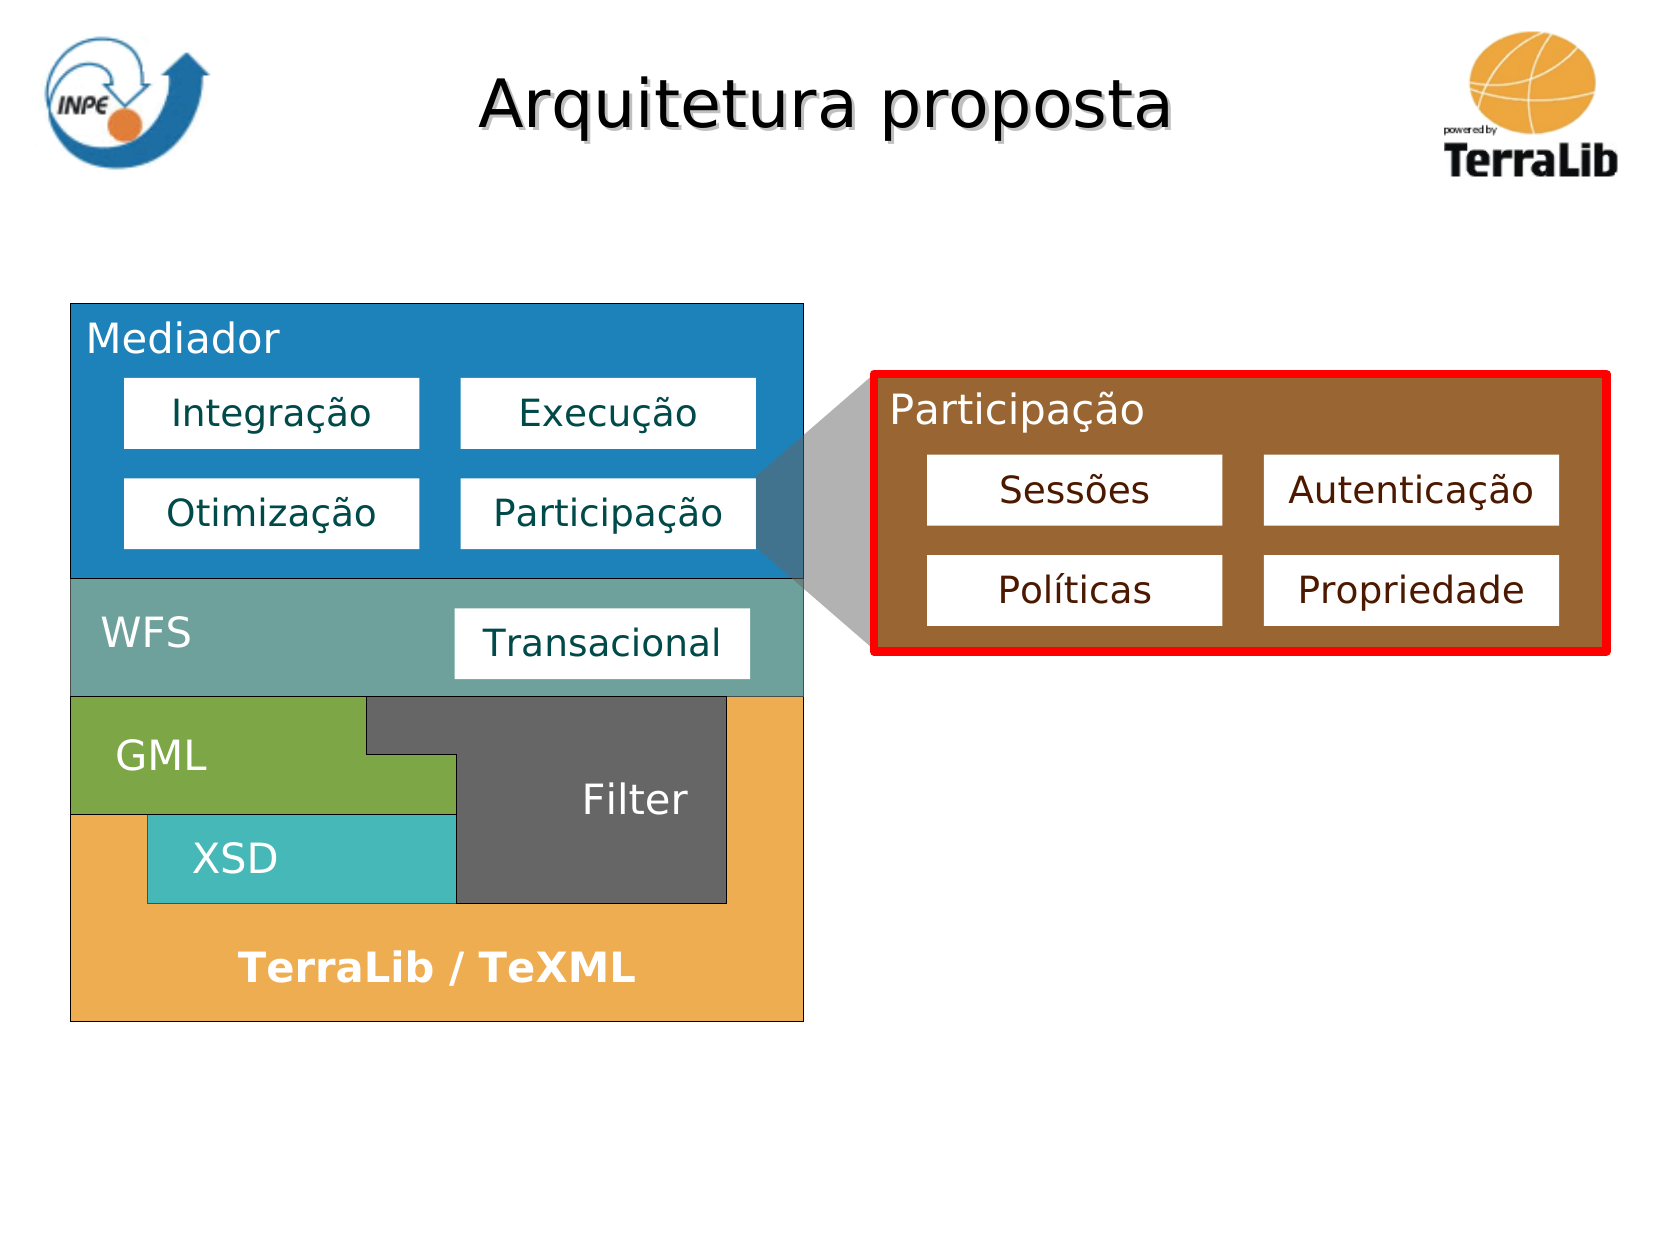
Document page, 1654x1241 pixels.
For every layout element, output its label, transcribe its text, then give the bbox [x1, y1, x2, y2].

text_box Participação [878, 378, 1602, 647]
title Arquitetura proposta [206, 25, 1447, 184]
text_box Otimização [124, 478, 420, 550]
text_box Filter [366, 696, 727, 904]
text_box Transacional [454, 608, 751, 680]
text_box Participação [460, 478, 756, 550]
text_box TerraLib / TeXML [70, 697, 804, 1022]
text_box Execução [460, 377, 756, 449]
picture [35, 29, 206, 178]
text_box GML [70, 696, 456, 815]
text_box XSD [147, 815, 456, 904]
text_box WFS [70, 579, 804, 697]
picture [1447, 29, 1619, 178]
text_box Sessões [927, 454, 1223, 526]
text_box Integração [124, 377, 420, 449]
text_box [755, 377, 870, 647]
text_box Autenticação [1263, 454, 1560, 526]
text_box Propriedade [1263, 555, 1560, 626]
text_box Mediador [70, 303, 804, 579]
text_box Políticas [927, 555, 1223, 626]
